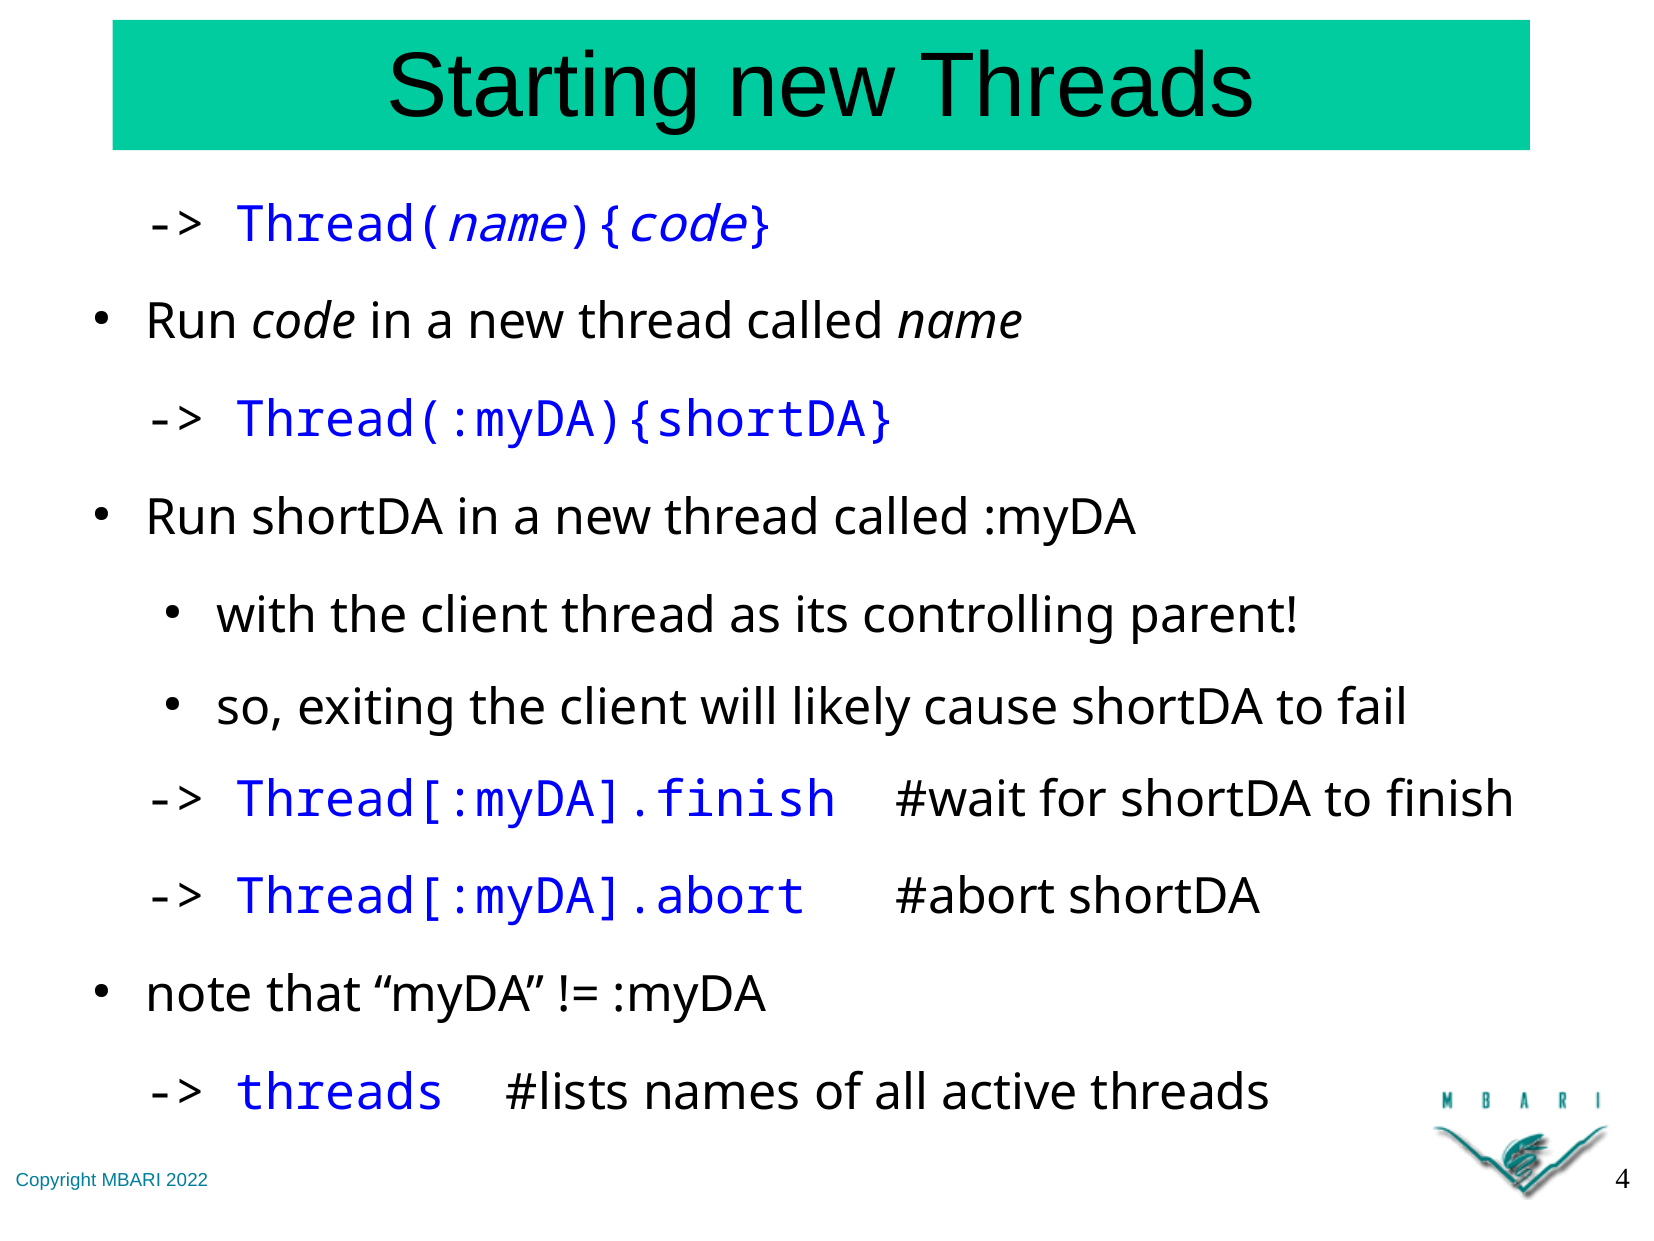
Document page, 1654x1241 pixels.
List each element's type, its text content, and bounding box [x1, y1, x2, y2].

list -> Thread(name){code} Run code in a new thread called name -> Thread(:myDA){shortDA} Run shortDA in a new thread called :myDA with the client thread as its controlling parent! so, exiting the client will likely cause shortDA to fail -> Thread[:myDA].finish #wait for shortDA to finish -> Thread[:myDA].abort #abort shortDA note that “myDA” != :myDA -> threads #lists names of all active threads [75, 187, 1613, 1163]
title Starting new Threads [112, 19, 1530, 151]
picture [1426, 1163, 1613, 1200]
